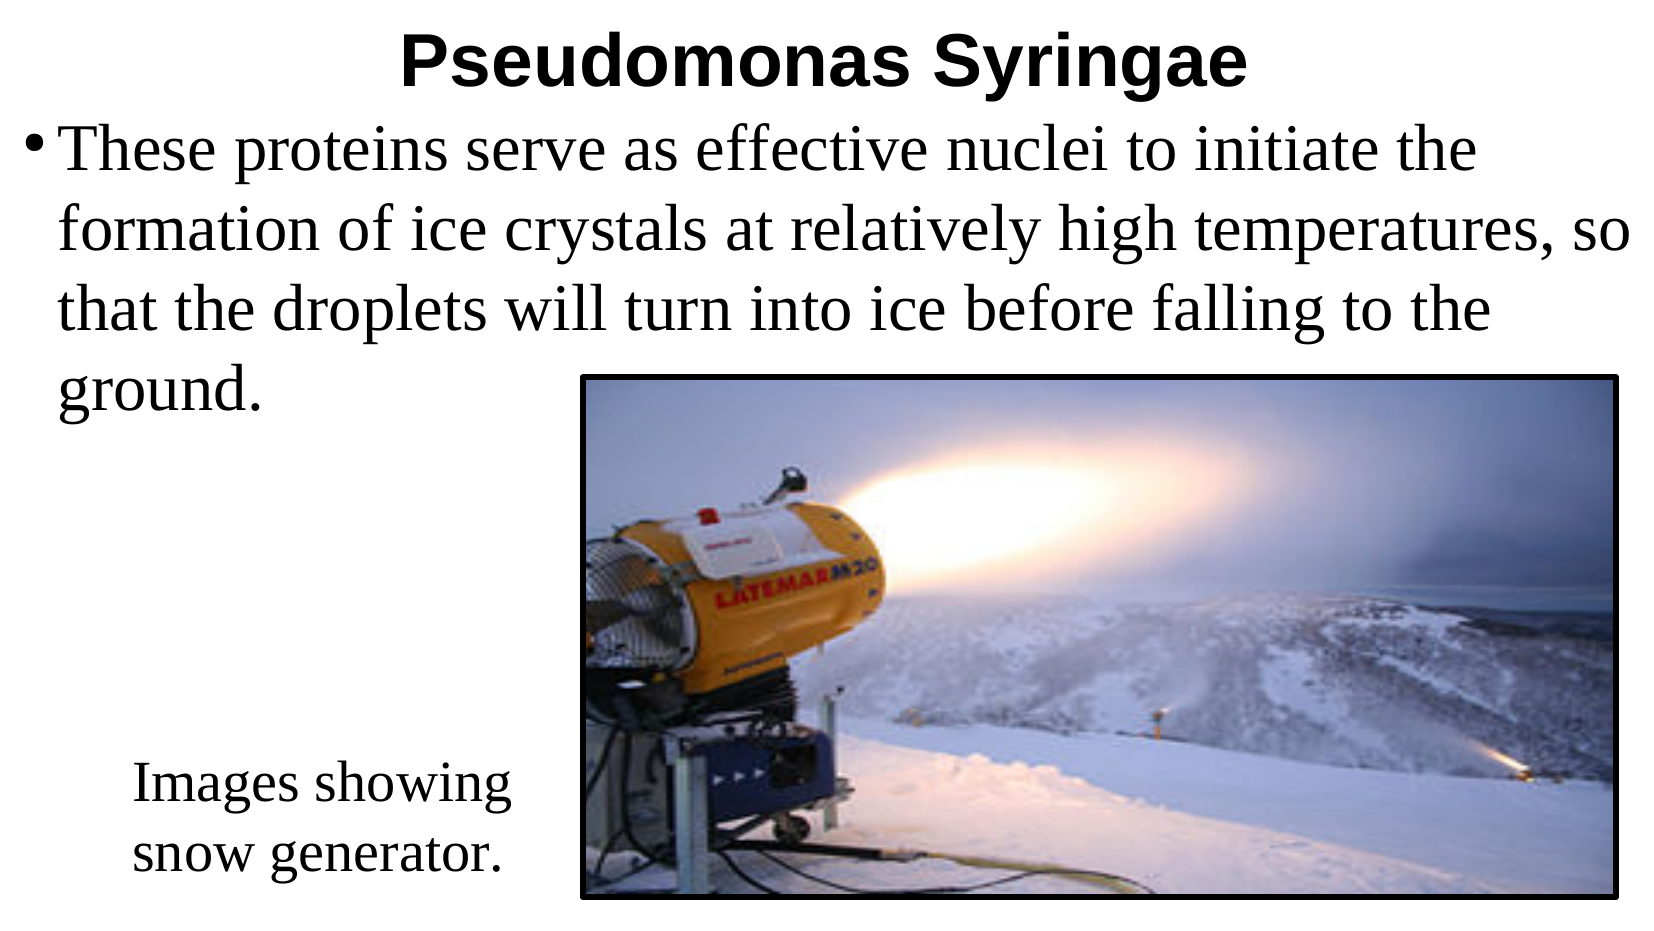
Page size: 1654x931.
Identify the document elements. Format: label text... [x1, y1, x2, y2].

title Pseudomonas Syringae [0, 5, 1654, 107]
picture [585, 380, 1614, 895]
text_box These proteins serve as effective nuclei to initiate the formation of ice crystals at relatively high temperatures, so that the droplets will turn into ice before falling to the ground. [4, 96, 1654, 432]
text_box Images showing snow generator. [89, 741, 556, 907]
